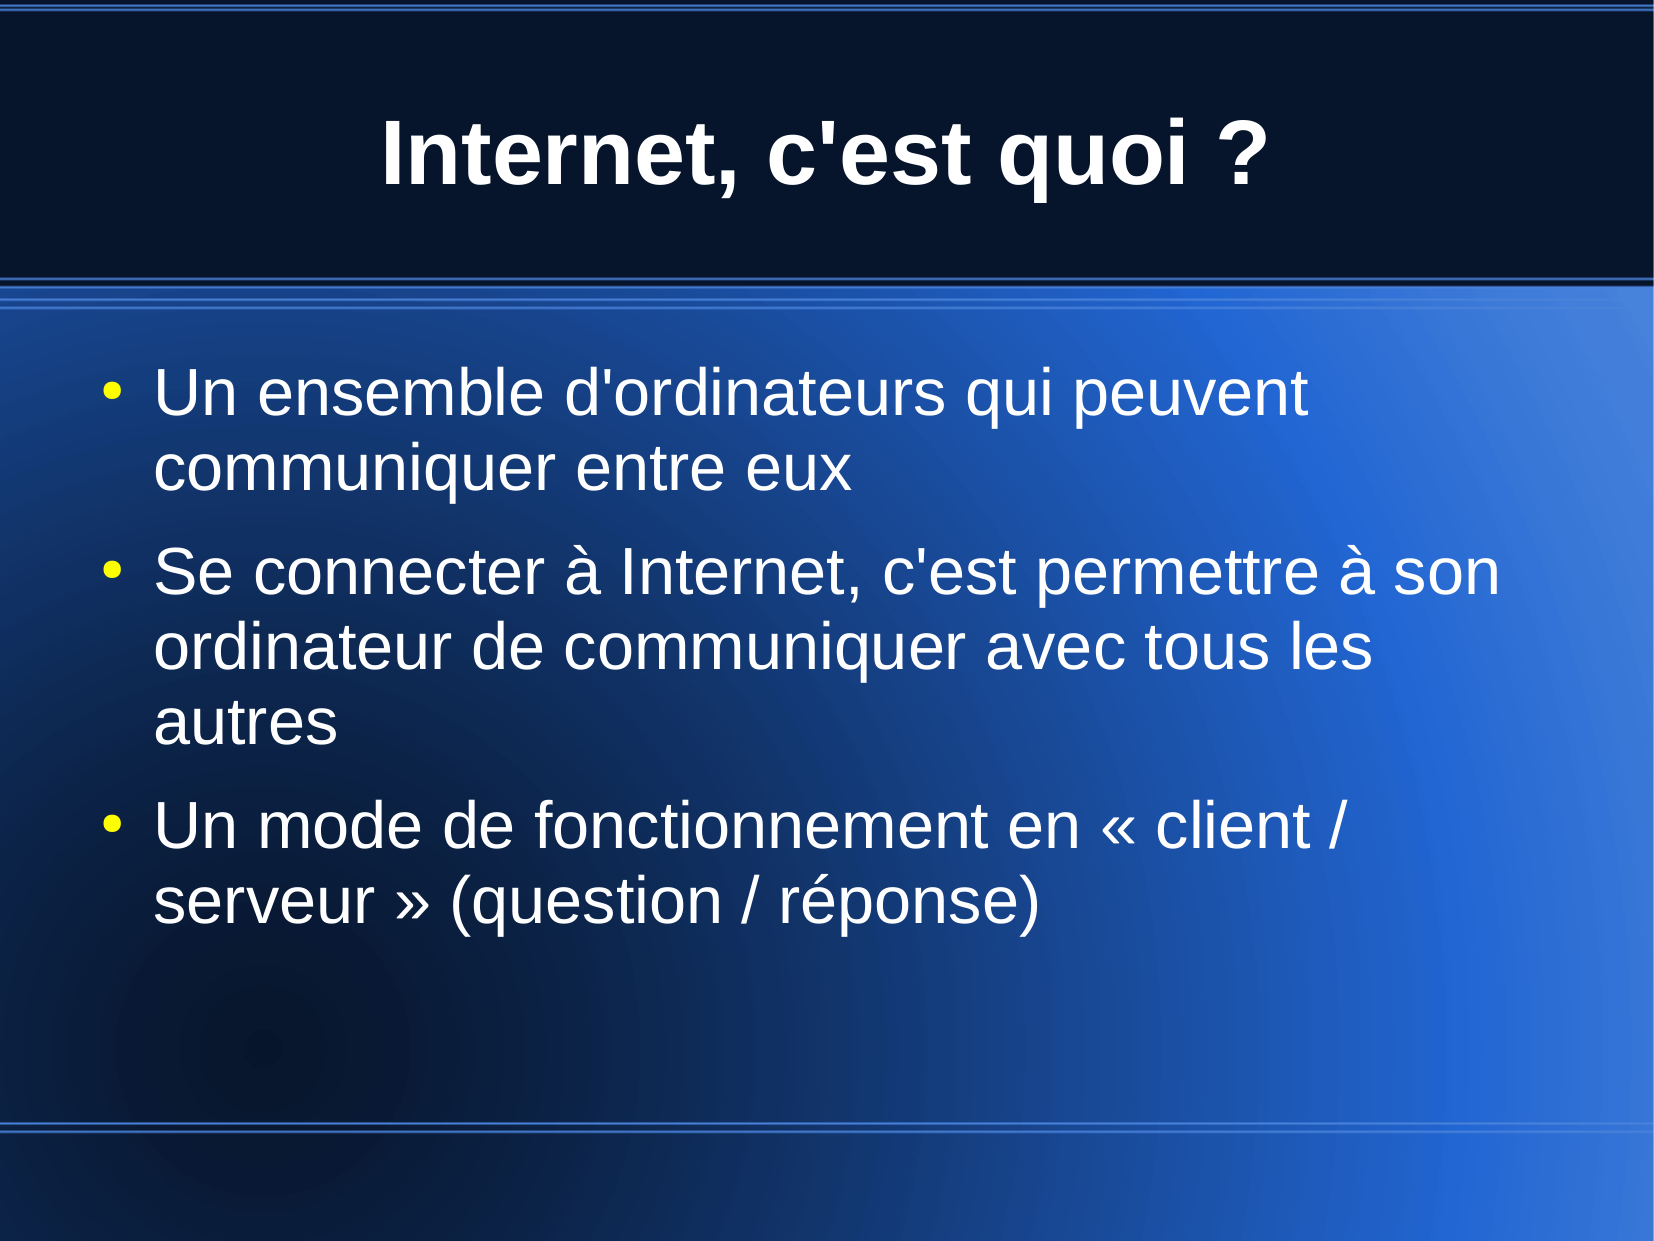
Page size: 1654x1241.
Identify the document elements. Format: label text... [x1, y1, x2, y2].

list Un ensemble d'ordinateurs qui peuvent communiquer entre eux Se connecter à Internet, c'est permettre à son ordinateur de communiquer avec tous les autres Un mode de fonctionnement en « client / serveur » (question / réponse) [82, 355, 1571, 1174]
title Internet, c'est quoi ? [82, 49, 1571, 257]
picture [0, 0, 1654, 1241]
